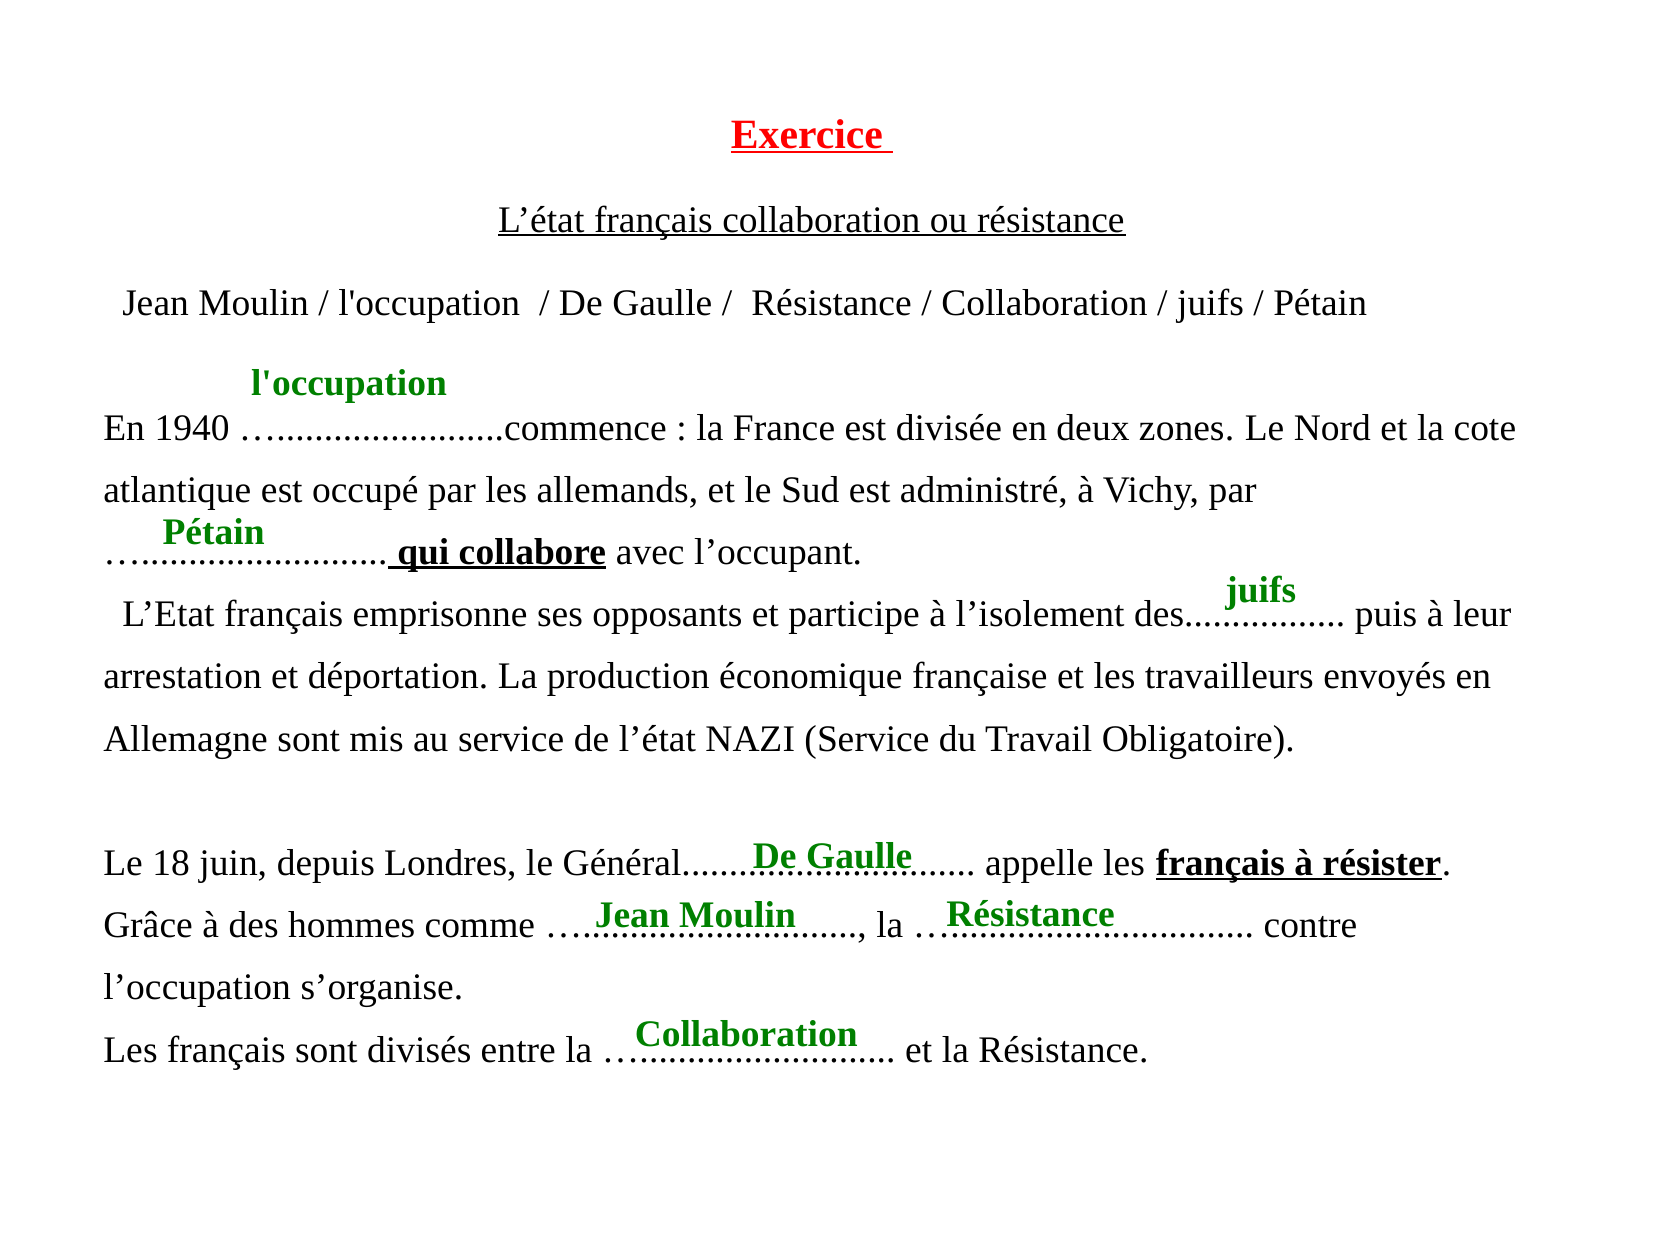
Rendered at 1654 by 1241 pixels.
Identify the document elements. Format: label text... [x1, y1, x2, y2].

text_box De Gaulle [738, 827, 931, 886]
text_box l'occupation [236, 354, 508, 412]
text_box Collaboration [620, 1005, 916, 1063]
text_box Pétain [147, 503, 325, 562]
text_box Exercice L’état français collaboration ou résistance Jean Moulin / l'occupation / De Gaulle / Résistance / Collaboration / juifs / Pétain En 1940 …........................commence : la France est divisée en deux zones. Le Nord et la cote atlantique est occupé par les allemands, et le Sud est administré, à Vichy, par ….......................... qui collabore avec l’occupant. L’Etat français emprisonne ses opposants et participe à l’isolement des................. puis à leur arrestation et déportation. La production économique française et les travailleurs envoyés en Allemagne sont mis au service de l’état NAZI (Service du Travail Obligatoire). Le 18 juin, depuis Londres, le Général............................... appelle les français à résister. Grâce à des hommes comme …............................., la …................................ contre l’occupation s’organise. Les français sont divisés entre la …........................... et la Résistance. [88, 80, 1536, 1081]
text_box juifs [1210, 562, 1329, 621]
text_box Jean Moulin [561, 886, 886, 945]
text_box Résistance [931, 885, 1211, 944]
